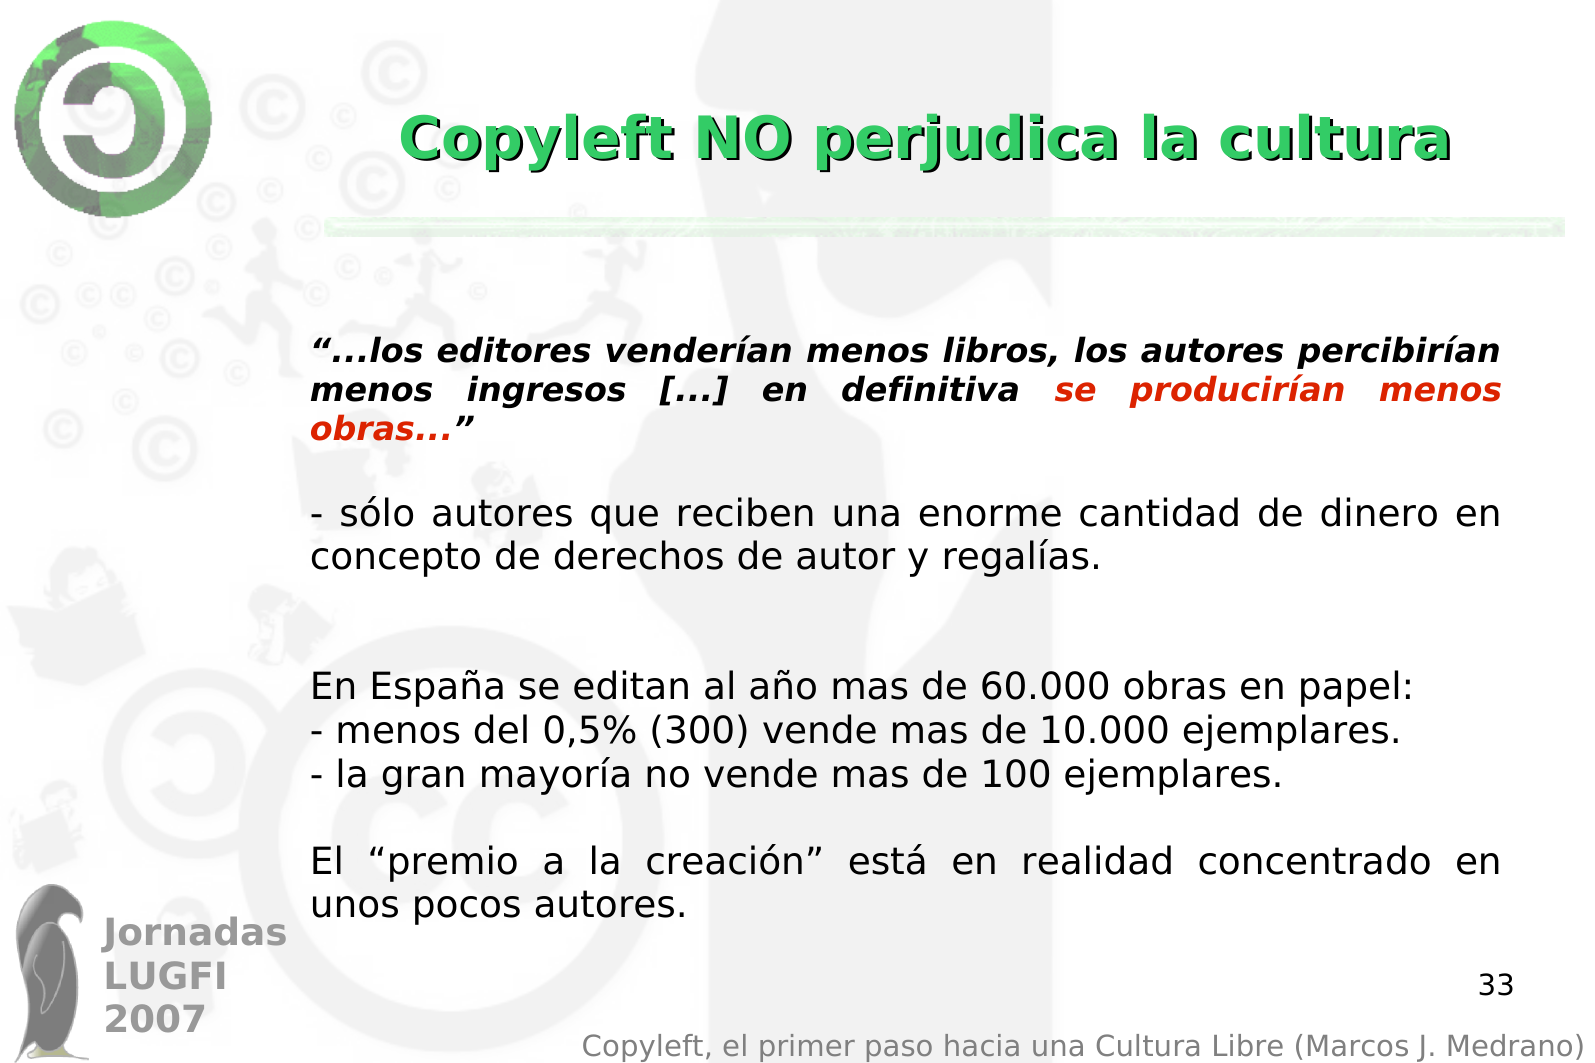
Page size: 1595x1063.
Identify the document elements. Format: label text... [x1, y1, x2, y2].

text_box Copyleft NO perjudica la cultura [383, 96, 1536, 207]
text_box “...los editores venderían menos libros, los autores percibirían menos ingresos [...] en definitiva se producirían menos obras...” - sólo autores que reciben una enorme cantidad de dinero en concepto de derechos de autor y regalías. En España se editan al año mas de 60.000 obras en papel: - menos del 0,5% (300) vende mas de 10.000 ejemplares. - la gran mayoría no vende mas de 100 ejemplares. El “premio a la creación” está en realidad concentrado en unos pocos autores. [295, 324, 1518, 1021]
